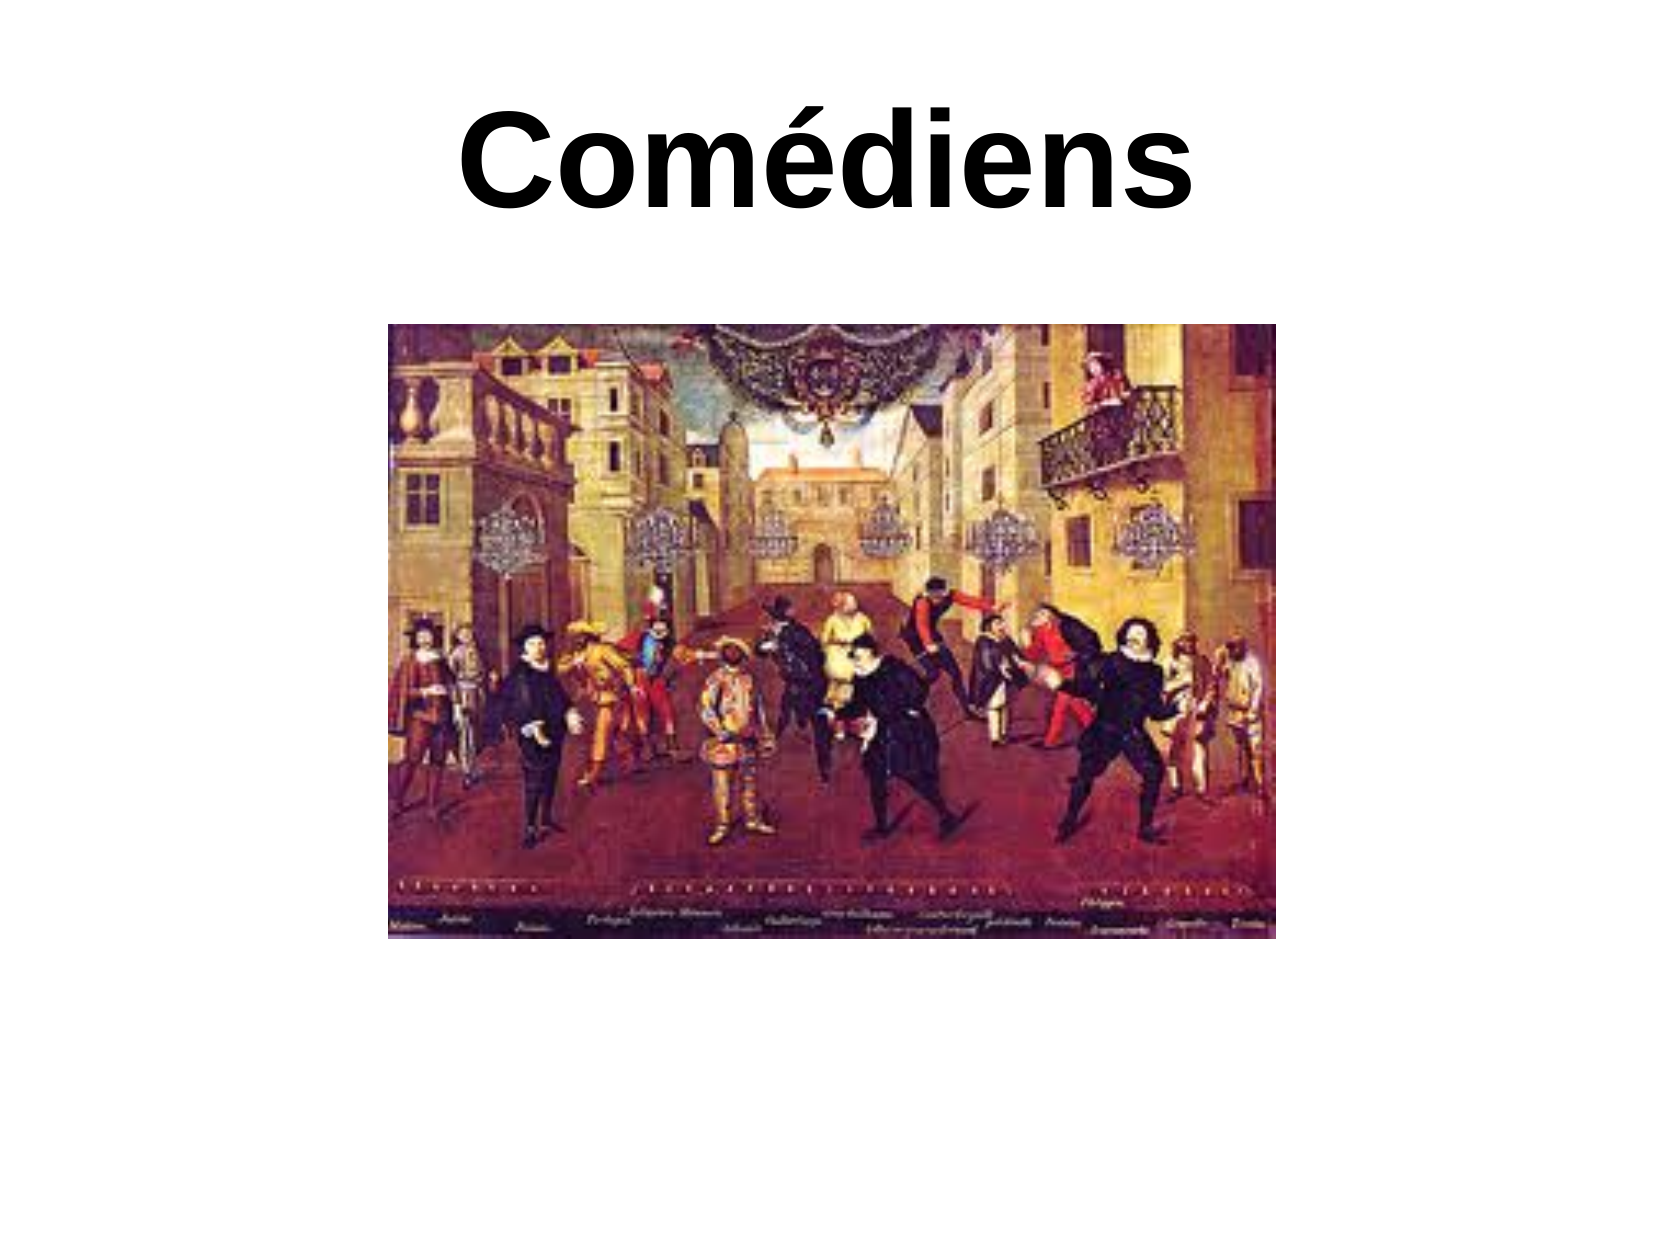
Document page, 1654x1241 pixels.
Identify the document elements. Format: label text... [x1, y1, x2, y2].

picture [388, 324, 1276, 939]
title Comédiens [82, 49, 1571, 257]
